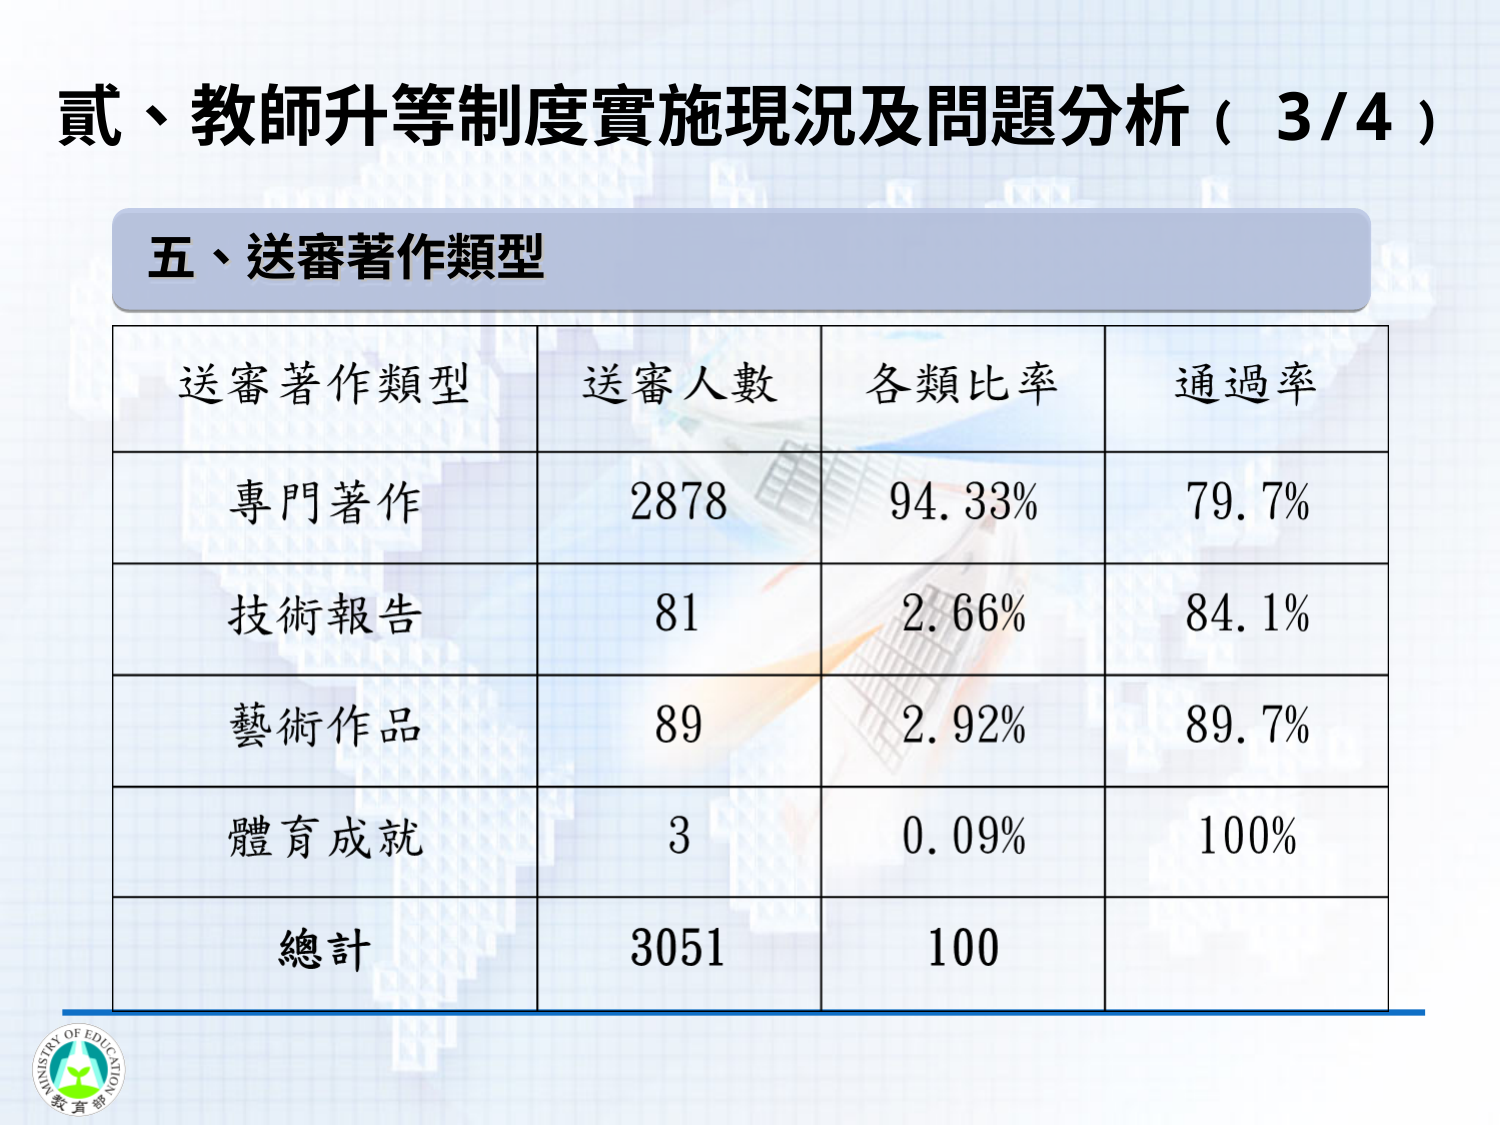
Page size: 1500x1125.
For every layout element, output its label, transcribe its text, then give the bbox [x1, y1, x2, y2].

text_box 五、送審著作類型 [112, 208, 1372, 310]
picture [112, 325, 1389, 1012]
text_box 貳、教師升等制度實施現況及問題分析﹙3/4﹚ [41, 66, 1453, 163]
